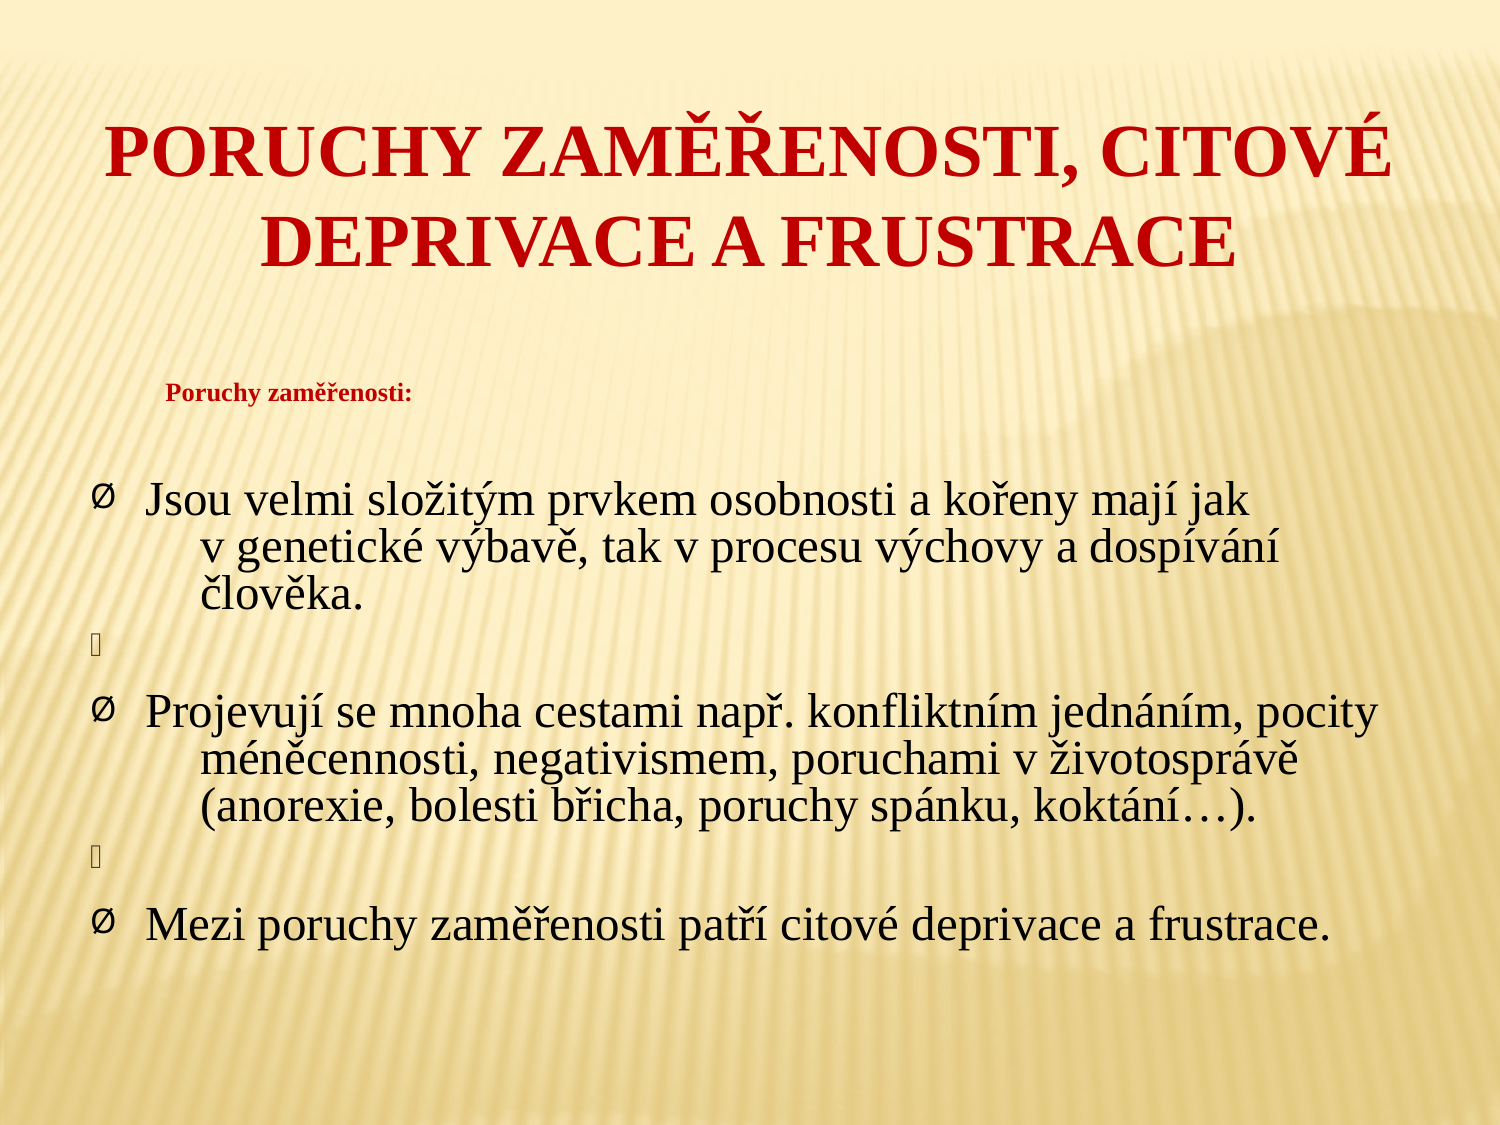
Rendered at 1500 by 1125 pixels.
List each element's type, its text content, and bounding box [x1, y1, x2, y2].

list Poruchy zaměřenosti: Jsou velmi složitým prvkem osobnosti a kořeny mají jak v genetické výbavě, tak v procesu výchovy a dospívání člověka. Projevují se mnoha cestami např. konfliktním jednáním, pocity méněcennosti, negativismem, poruchami v životosprávě (anorexie, bolesti břicha, poruchy spánku, koktání…). Mezi poruchy zaměřenosti patří citové deprivace a frustrace. [75, 373, 1426, 1001]
title Poruchy zaměřenosti, citové deprivace a frustrace [75, 45, 1426, 339]
